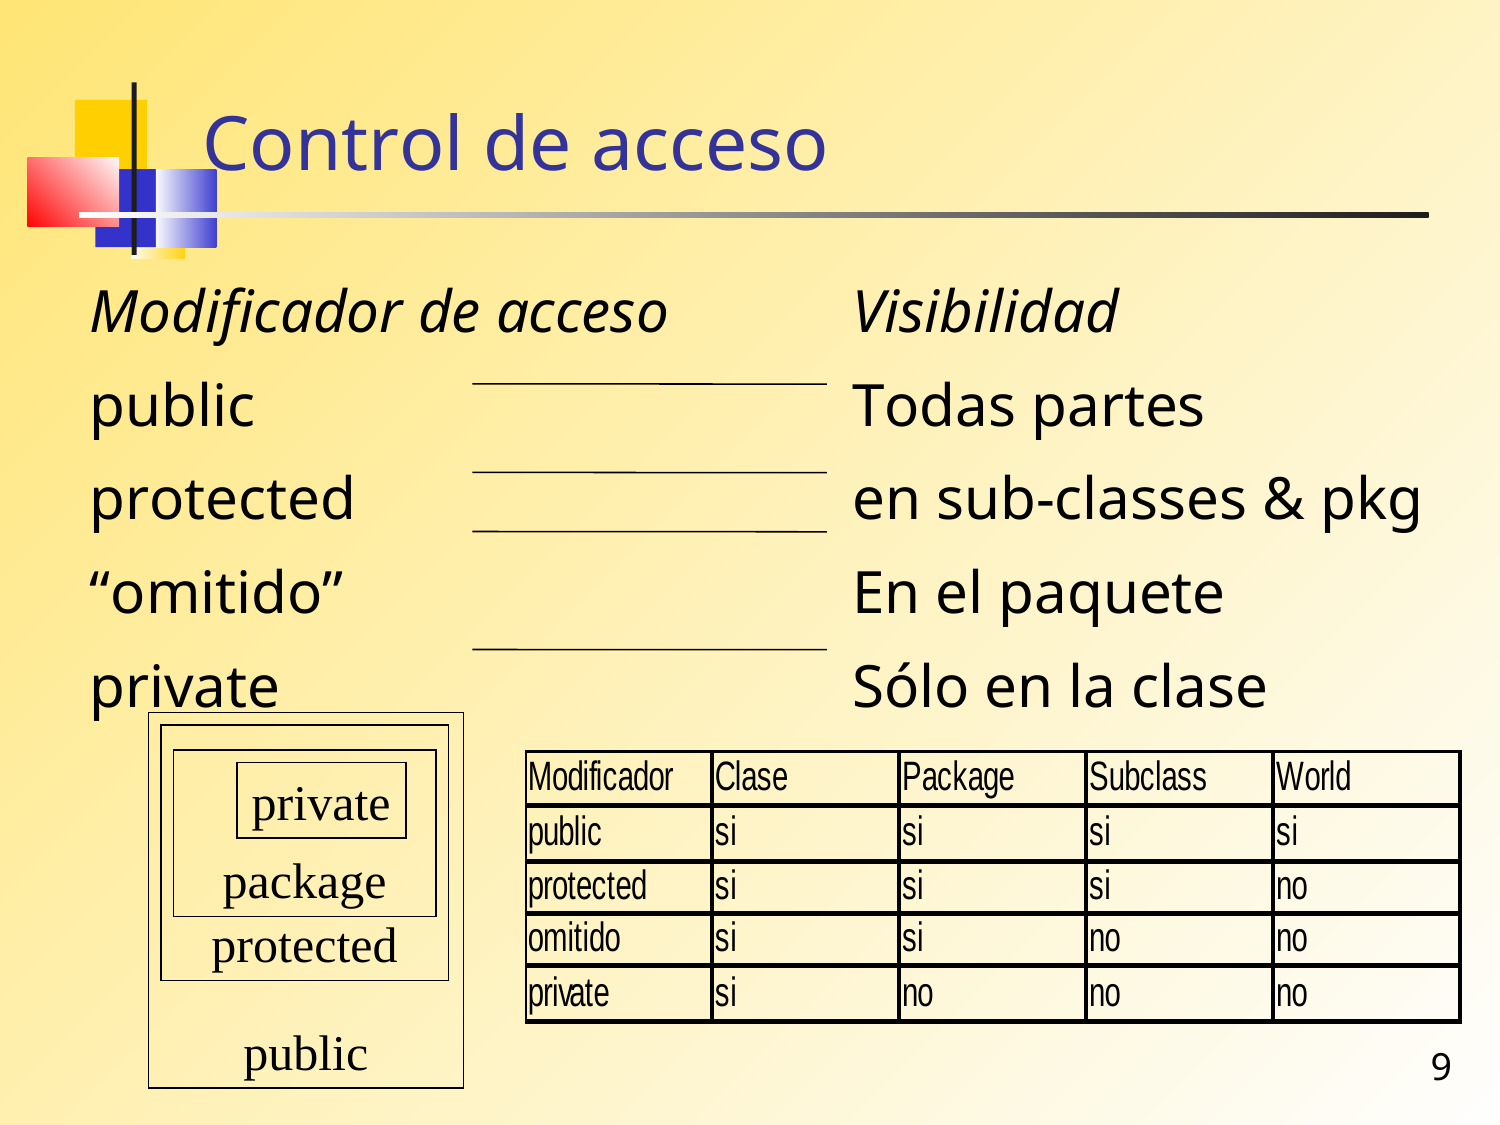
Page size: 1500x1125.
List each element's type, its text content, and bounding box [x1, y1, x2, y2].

text_box protected [160, 724, 449, 981]
text_box public [148, 712, 464, 1088]
list Modificador de acceso public protected “omitido” private [75, 262, 751, 1026]
title Control de acceso [187, 37, 1466, 201]
chart [525, 750, 1464, 1026]
list Visibilidad Todas partes en sub-classes & pkg En el paquete Sólo en la clase [837, 262, 1500, 1026]
